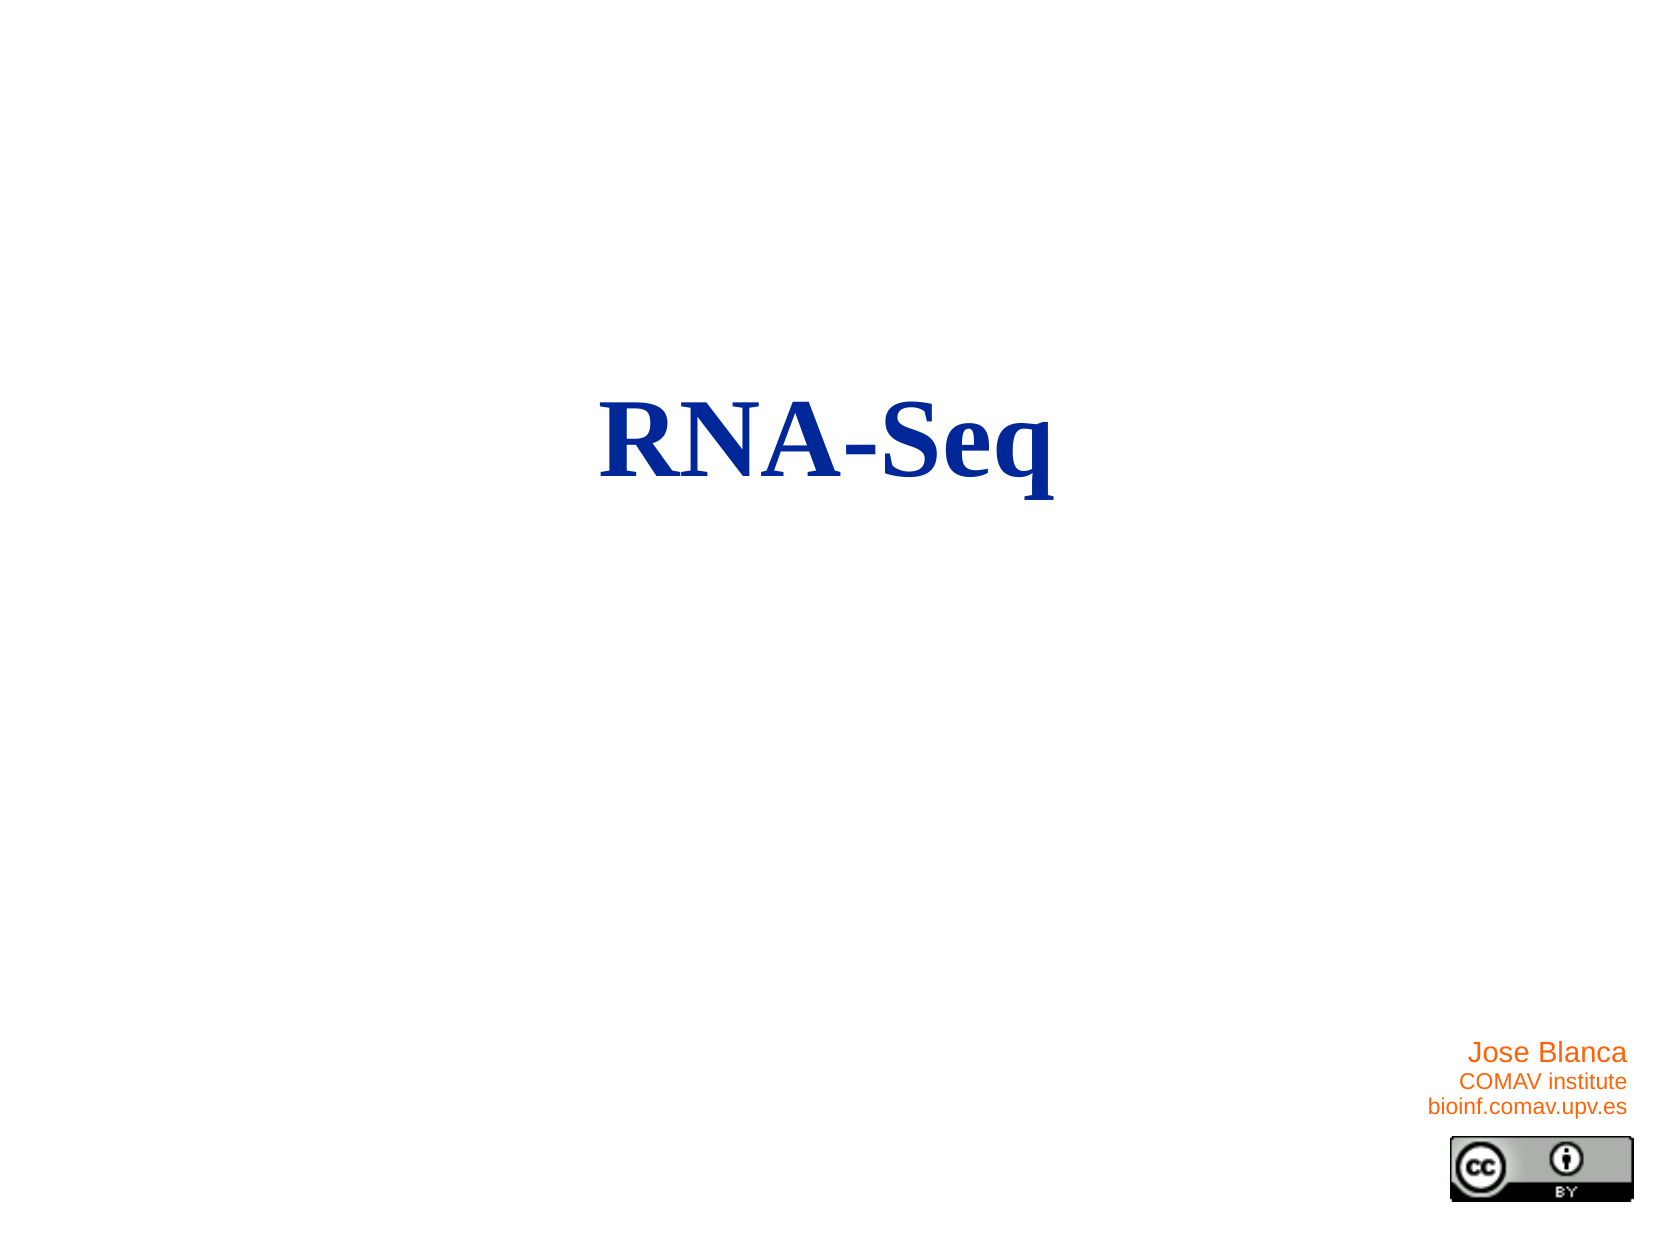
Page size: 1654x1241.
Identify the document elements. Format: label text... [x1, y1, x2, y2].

text_box Jose Blanca COMAV institute bioinf.comav.upv.es [1413, 1028, 1643, 1129]
picture [1450, 1136, 1634, 1202]
title RNA-Seq [82, 315, 1571, 563]
